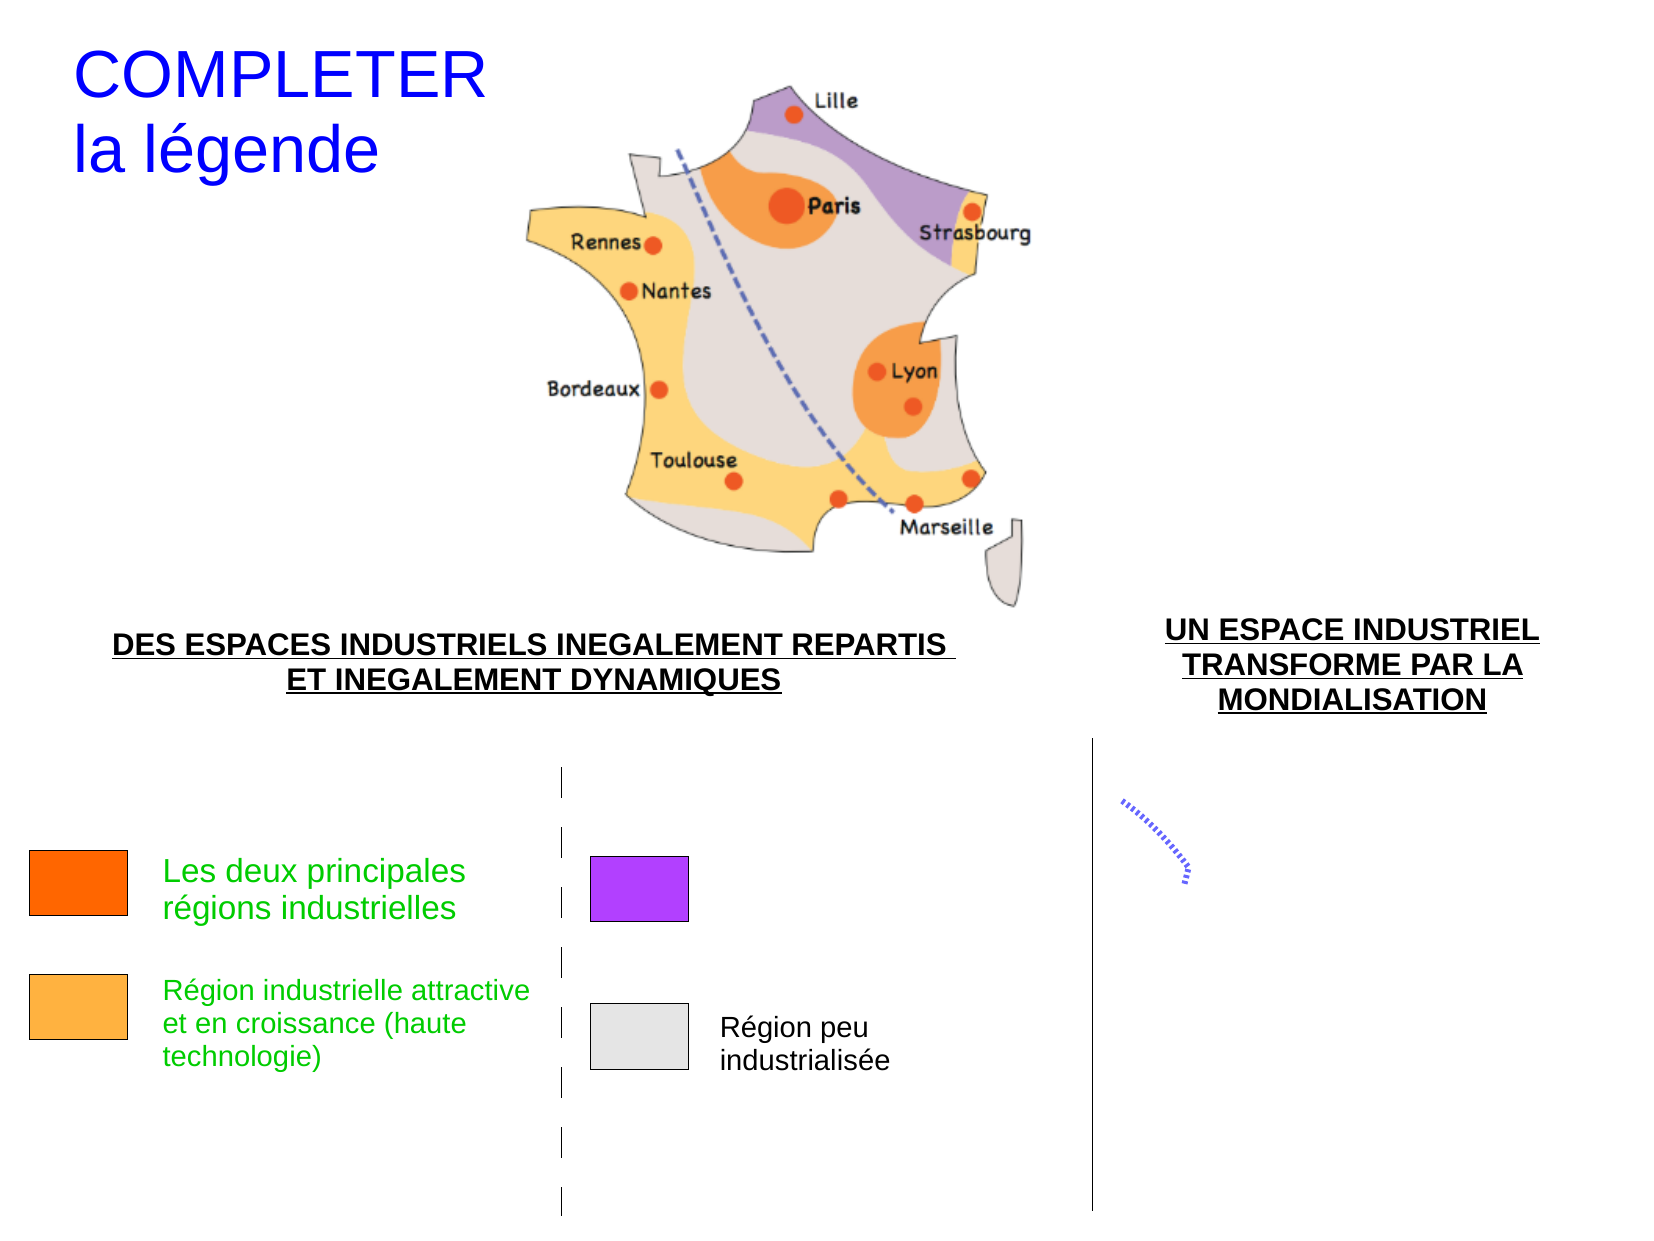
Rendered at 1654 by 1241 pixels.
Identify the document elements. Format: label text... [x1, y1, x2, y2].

text_box UN ESPACE INDUSTRIEL TRANSFORME PAR LA MONDIALISATION [1062, 605, 1643, 739]
text_box [590, 856, 689, 922]
text_box Les deux principales régions industrielles [147, 845, 506, 945]
text_box COMPLETER la légende [59, 29, 532, 194]
text_box [29, 974, 128, 1040]
picture [506, 58, 1093, 617]
text_box Région peu industrialisée [704, 1003, 1063, 1093]
text_box Région industrielle attractive et en croissance (haute technologie) [147, 967, 571, 1093]
text_box [29, 850, 128, 916]
text_box DES ESPACES INDUSTRIELS INEGALEMENT REPARTIS ET INEGALEMENT DYNAMIQUES [29, 620, 1039, 715]
text_box [590, 1003, 689, 1070]
